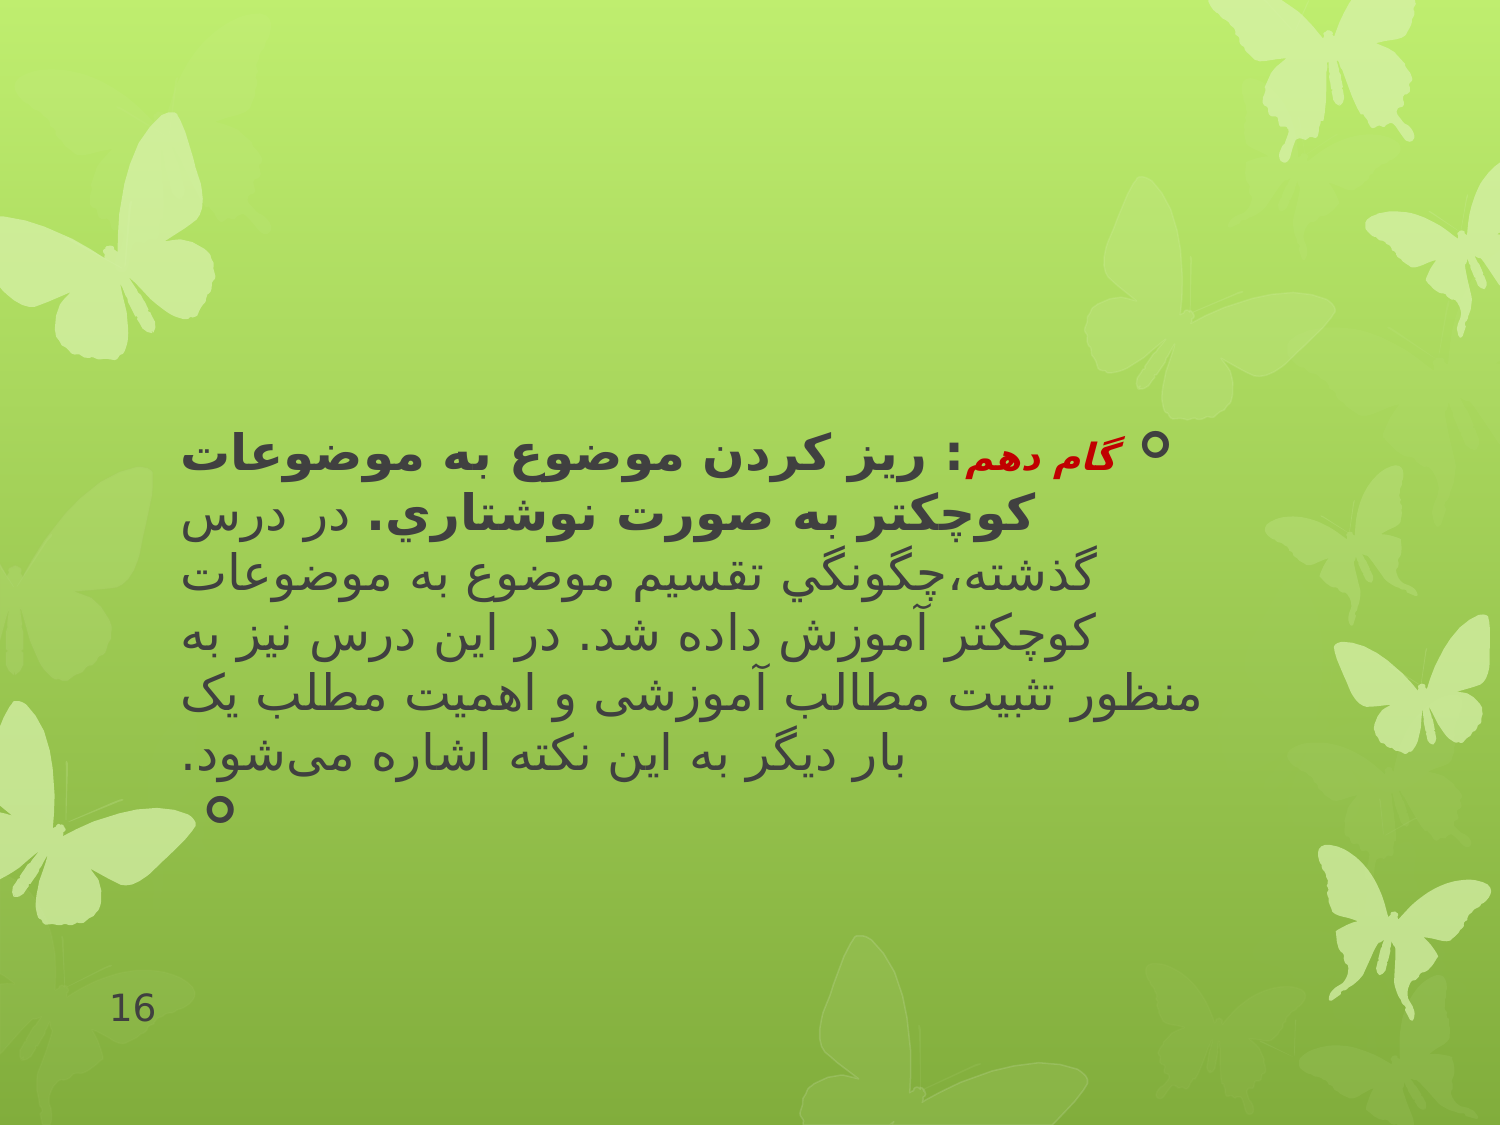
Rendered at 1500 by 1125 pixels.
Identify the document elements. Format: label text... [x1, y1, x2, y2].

list گام دهم: ريز كردن موضوع به موضوعات كوچكتر به صورت نوشتاري. در درس گذشته،چگونگي تقسيم موضوع به موضوعات کوچکتر آموزش داده شد. در اين درس نیز به منظور تثبیت مطالب آموزشی و اهميت مطلب یک بار دیگر به این نکته اشاره می‌شود. [165, 296, 1335, 962]
text_box [94, 976, 194, 1037]
